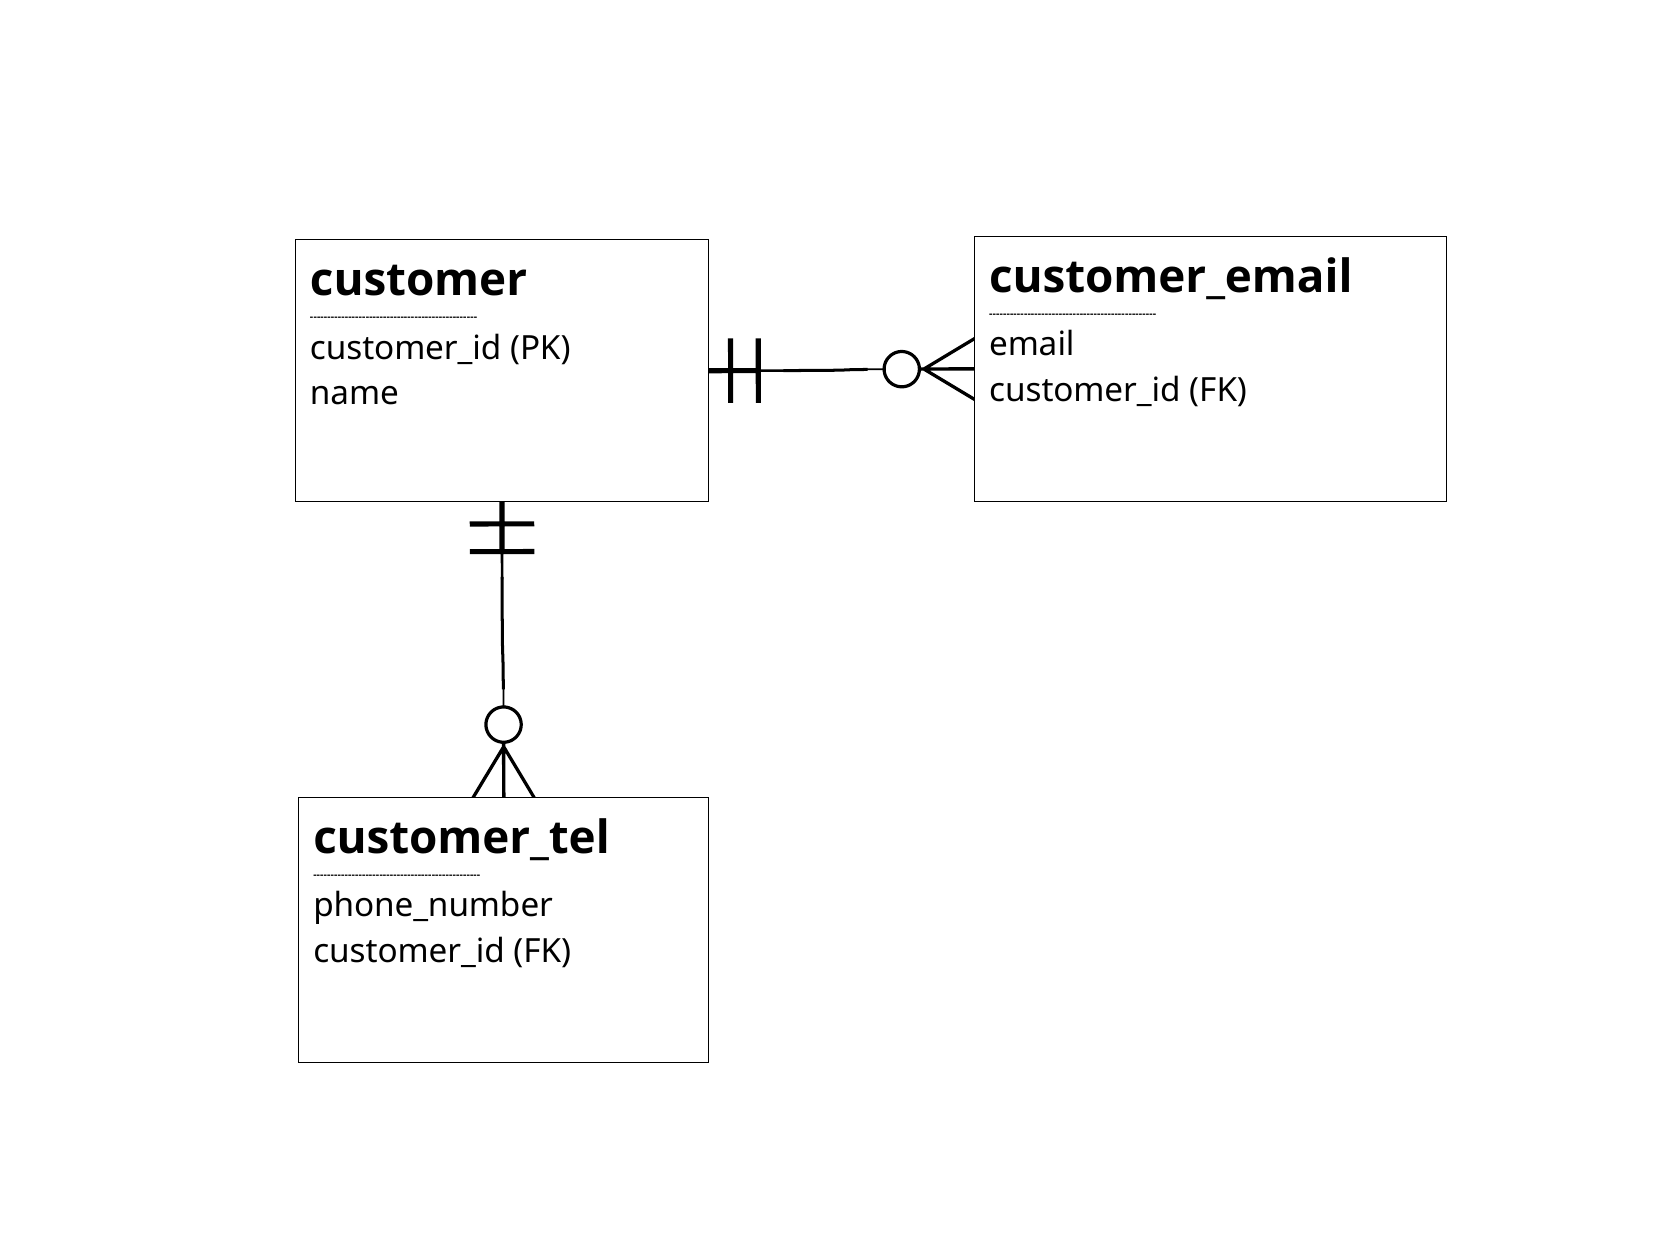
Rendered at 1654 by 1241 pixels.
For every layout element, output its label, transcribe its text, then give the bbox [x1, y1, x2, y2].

text_box customer_tel ------------------------------------------------ phone_number customer_id (FK) [298, 797, 709, 1063]
text_box customer_email ------------------------------------------------ email customer_id (FK) [974, 236, 1447, 502]
text_box customer ------------------------------------------------ customer_id (PK) name [295, 239, 709, 502]
